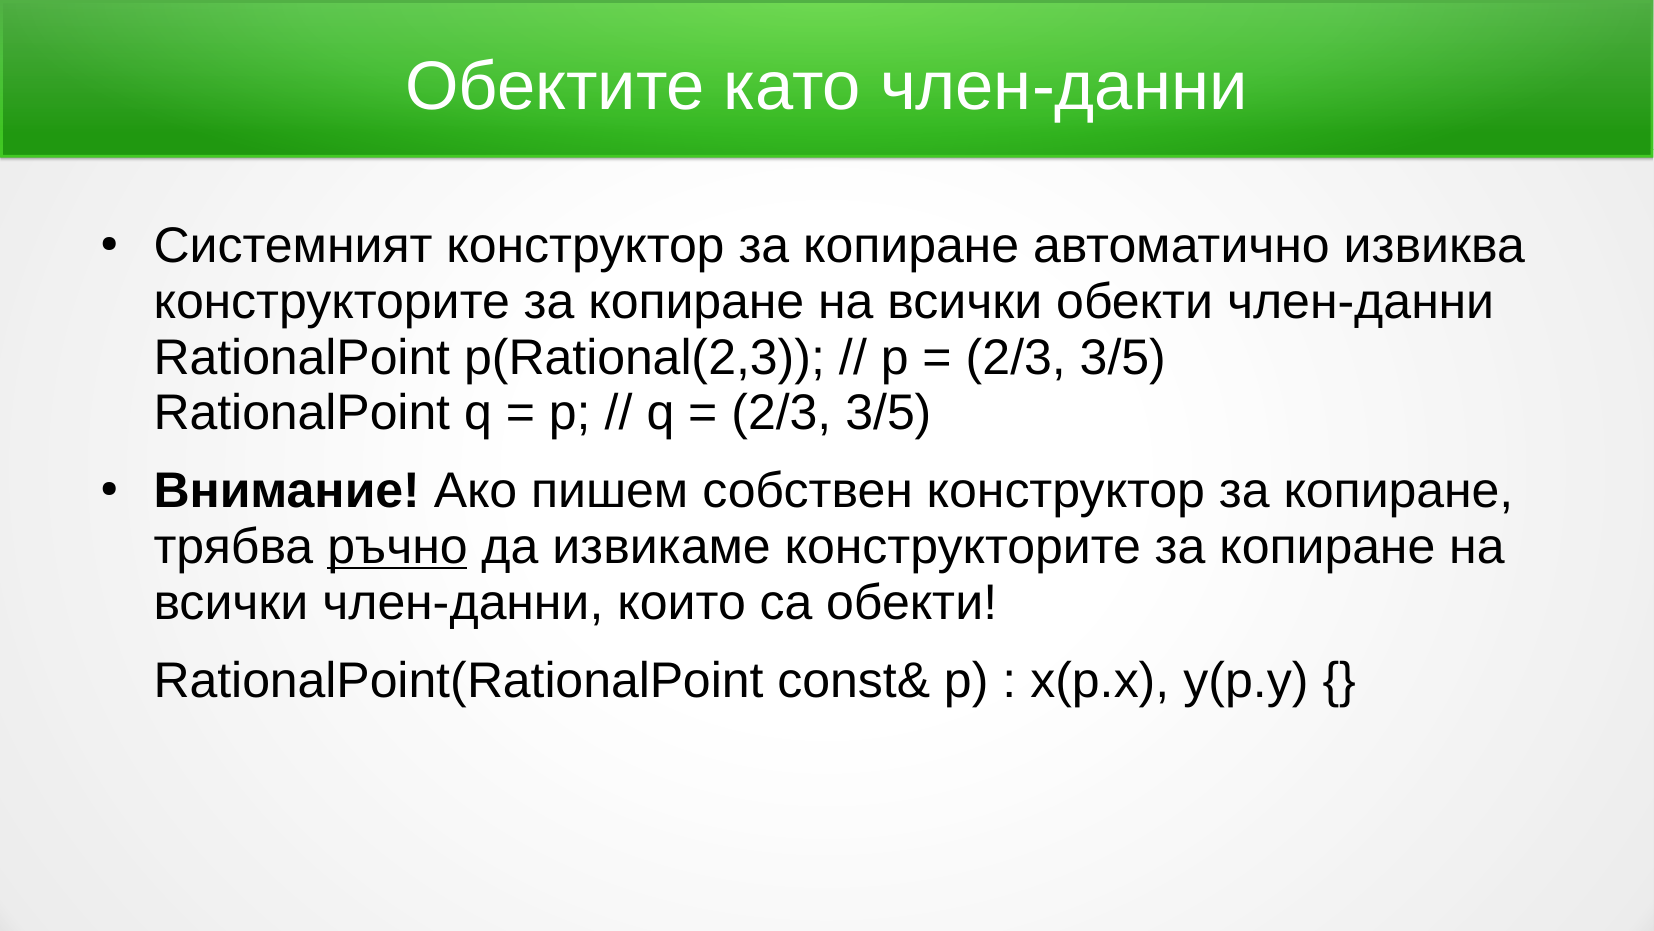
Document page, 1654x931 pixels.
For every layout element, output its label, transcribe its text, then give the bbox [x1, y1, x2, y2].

title Обектите като член-данни [82, 37, 1571, 135]
list Системният конструктор за копиране автоматично извиква конструкторите за копиране на всички обекти член-данни RationalPoint p(Rational(2,3)); // p = (2/3, 3/5) RationalPoint q = p; // q = (2/3, 3/5) Внимание! Ако пишем собствен конструктор за копиране, трябва ръчно да извикаме конструкторите за копиране на всички член-данни, които са обекти! RationalPoint(RationalPoint const& p) : x(p.x), y(p.y) {} [82, 217, 1538, 922]
